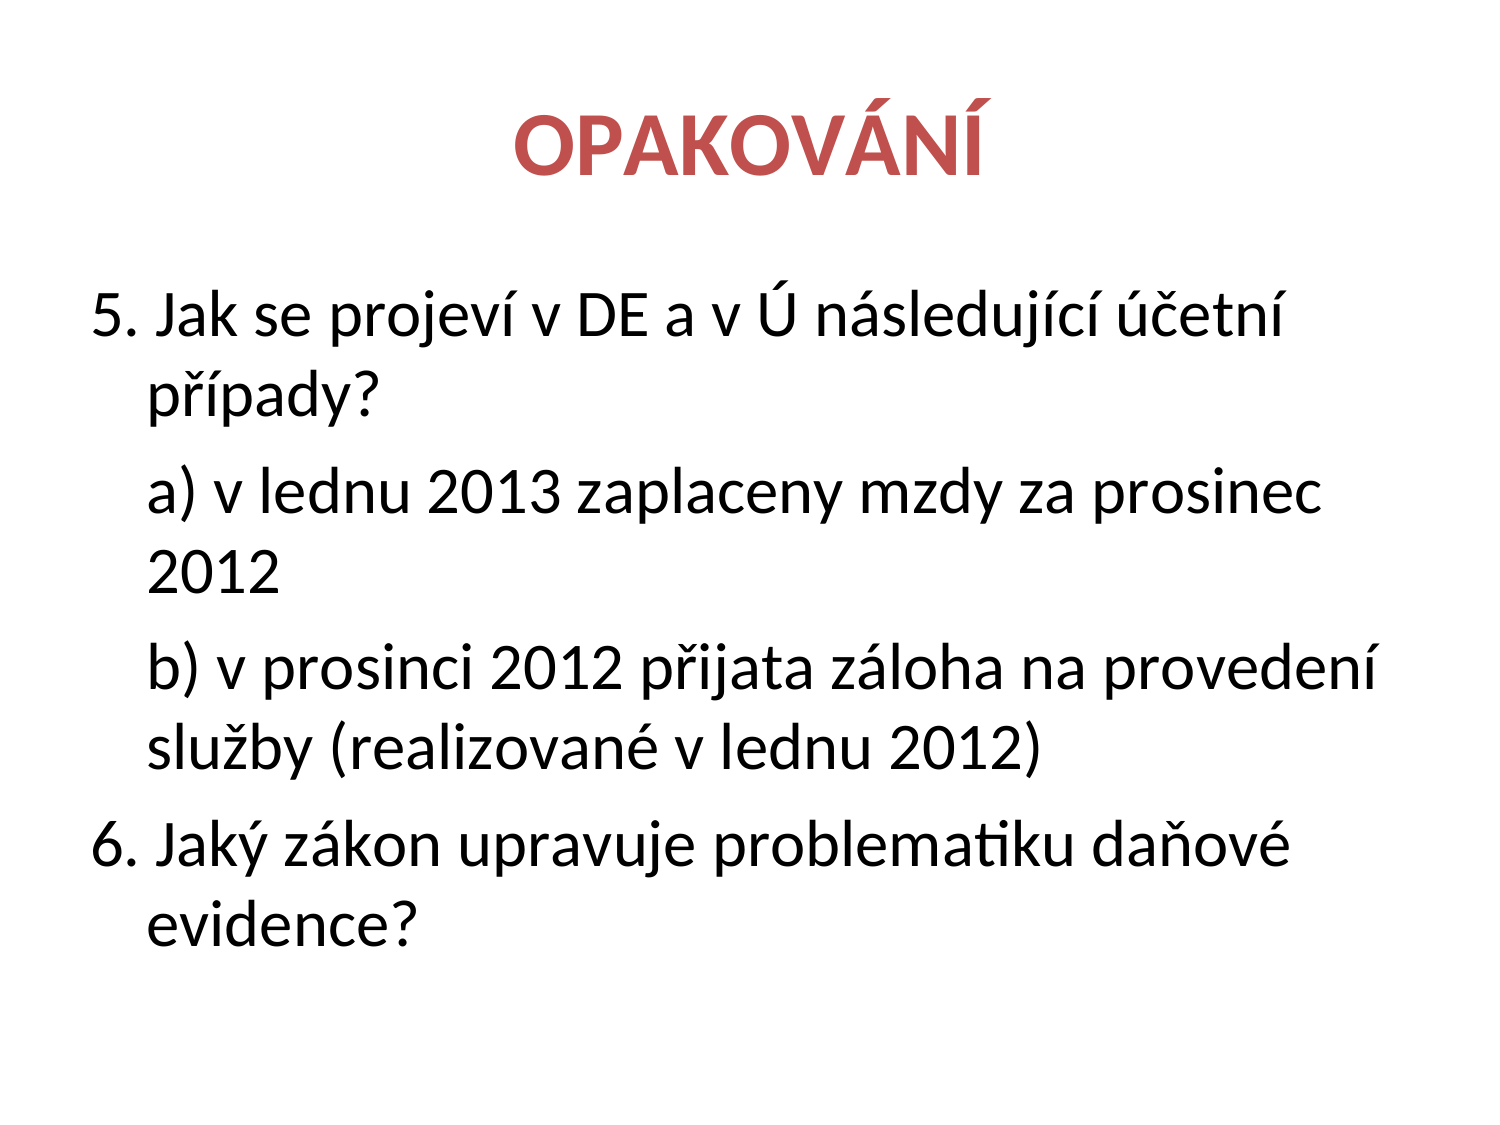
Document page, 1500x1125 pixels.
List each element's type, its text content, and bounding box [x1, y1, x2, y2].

title OPAKOVÁNÍ [75, 45, 1426, 233]
list 5. Jak se projeví v DE a v Ú následující účetní případy? a) v lednu 2013 zaplaceny mzdy za prosinec 2012 b) v prosinci 2012 přijata záloha na provedení služby (realizované v lednu 2012) 6. Jaký zákon upravuje problematiku daňové evidence? [75, 262, 1426, 1006]
